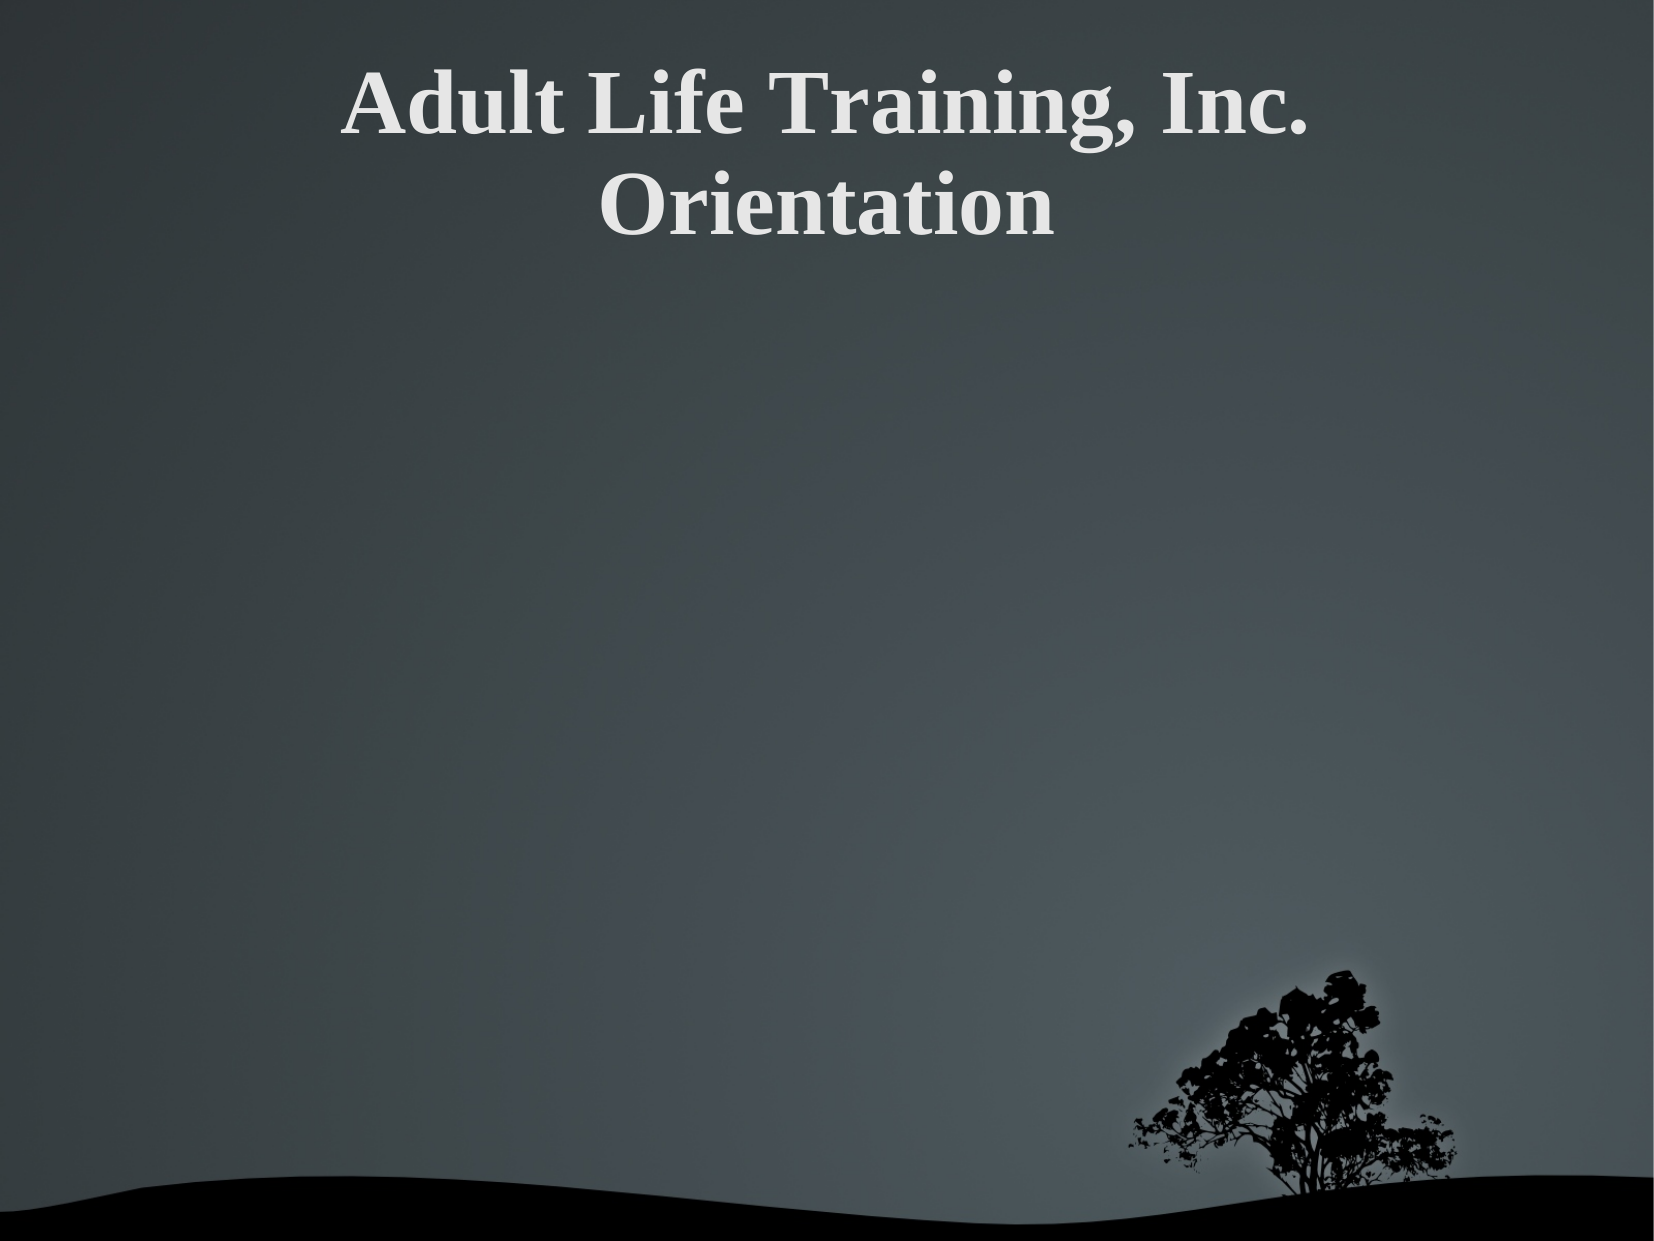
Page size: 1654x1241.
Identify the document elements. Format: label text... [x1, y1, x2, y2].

picture [0, 0, 1654, 1241]
title Adult Life Training, Inc. Orientation [82, 33, 1571, 273]
